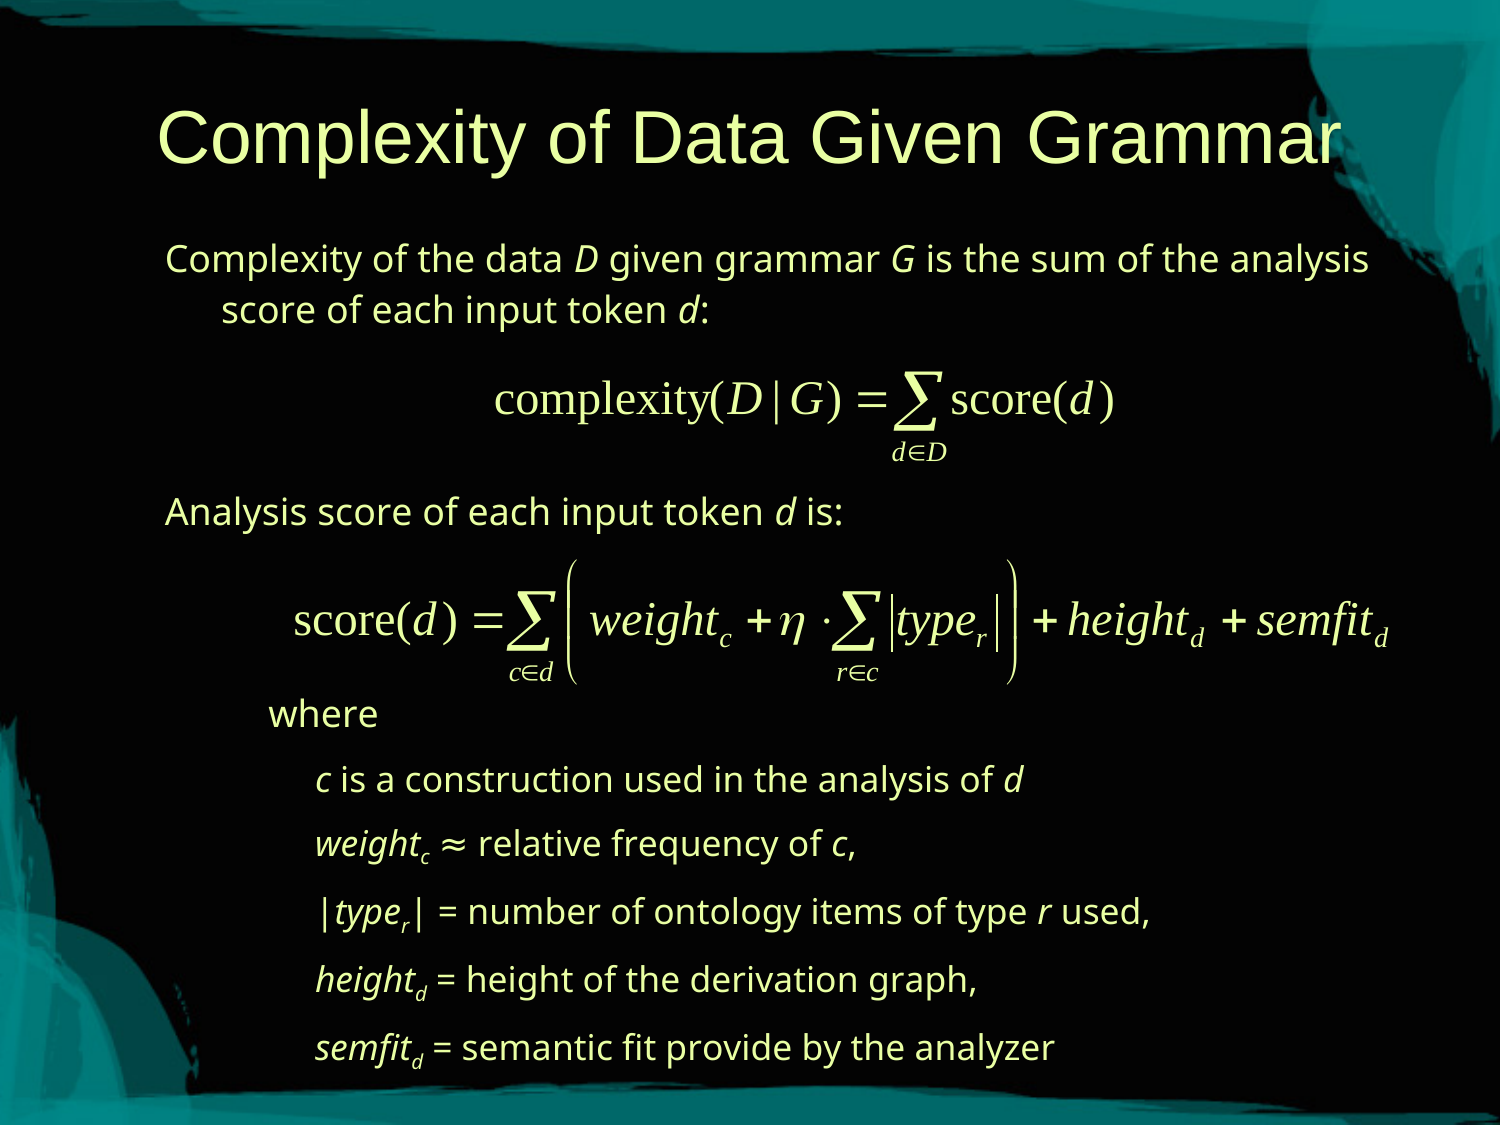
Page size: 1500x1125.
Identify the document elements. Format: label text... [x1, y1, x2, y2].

title Complexity of Data Given Grammar [112, 49, 1388, 225]
chart [287, 549, 1401, 696]
chart [487, 362, 1126, 472]
list Complexity of the data D given grammar G is the sum of the analysis score of each input token d: Analysis score of each input token d is: where c is a construction used in the analysis of d weightc ≈ relative frequency of c, |typer| = number of ontology items of type r used, heightd = height of the derivation graph, semfitd = semantic fit provide by the analyzer [150, 224, 1438, 1088]
picture [0, 0, 1500, 1125]
